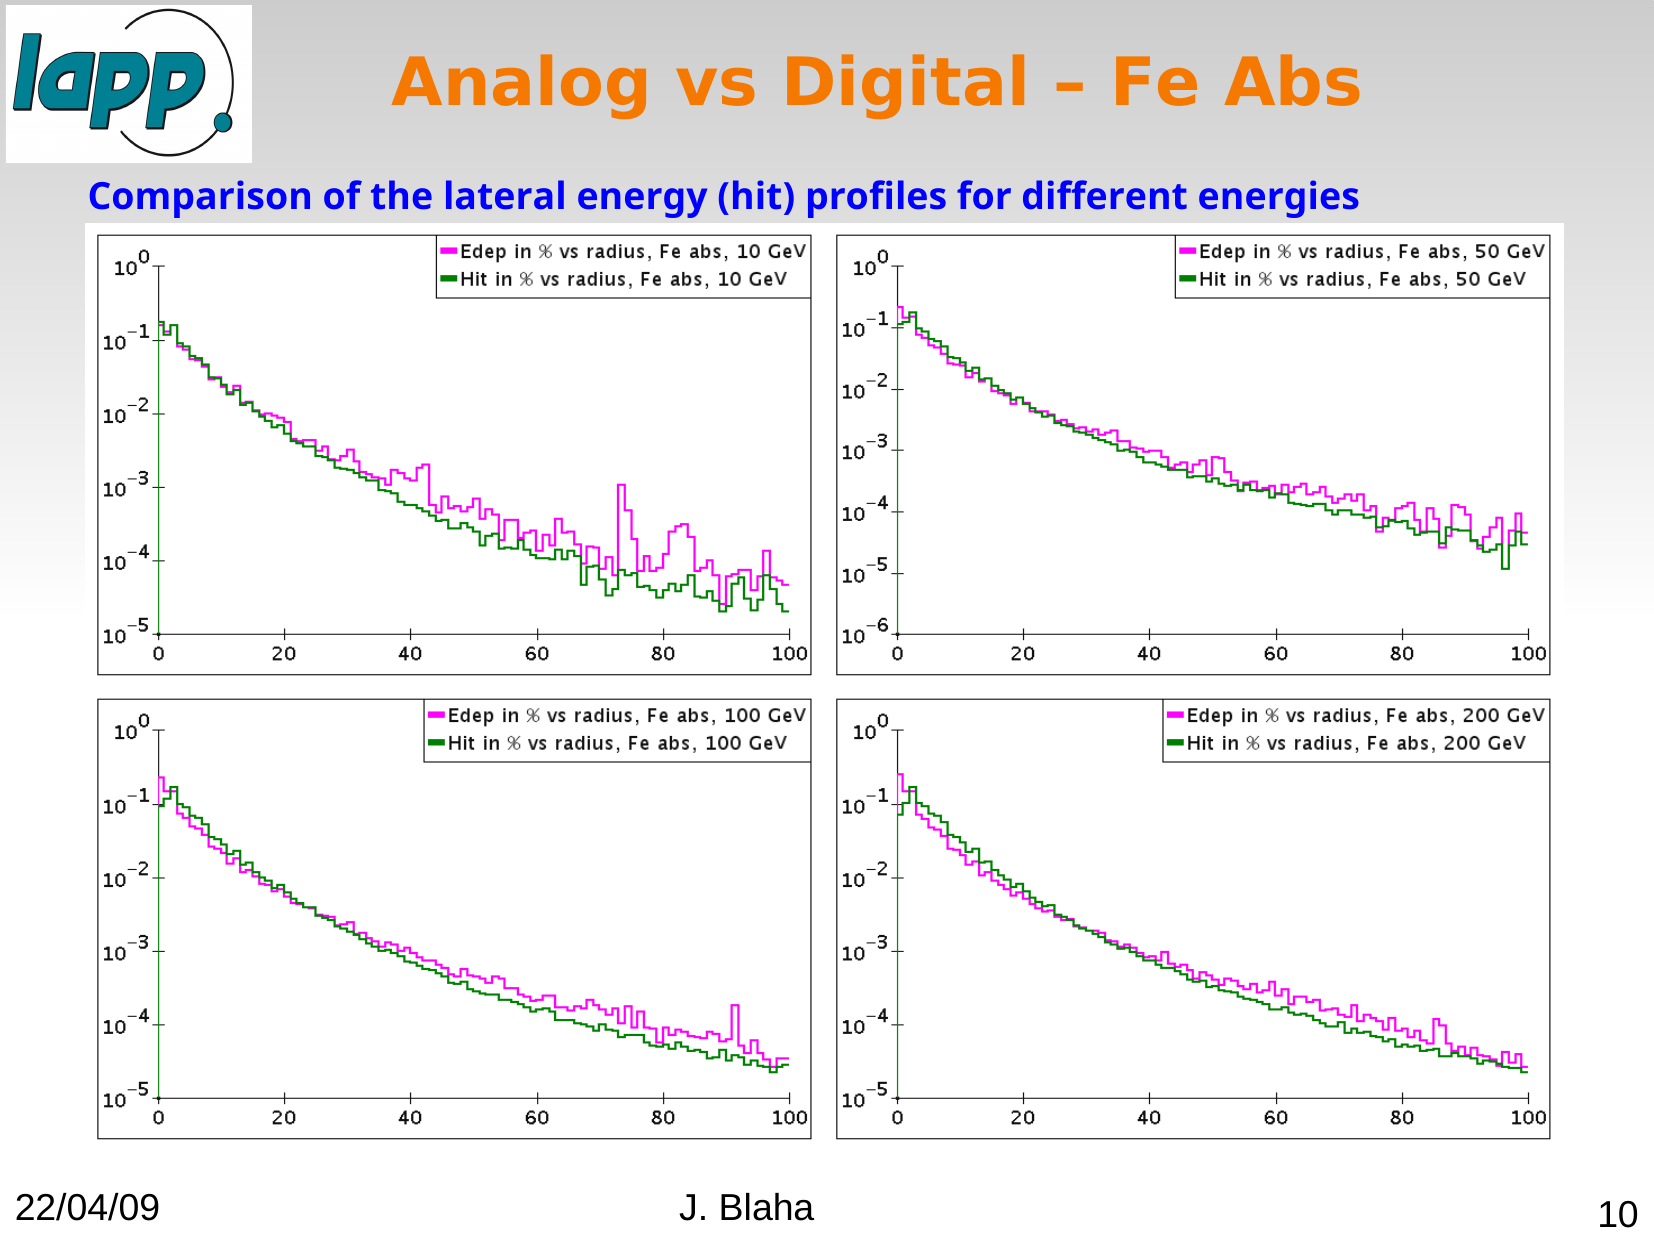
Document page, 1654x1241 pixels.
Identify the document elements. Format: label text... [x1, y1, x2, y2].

picture [5, 5, 252, 163]
text_box 3 [1575, 1186, 1654, 1241]
title Analog vs Digital – Fe Abs [148, 8, 1654, 157]
picture [85, 223, 1564, 1151]
text_box J. Blaha [653, 1179, 1000, 1241]
text_box Comparison of the lateral energy (hit) profiles for different energies [72, 164, 1551, 225]
text_box 22/04/09 [0, 1179, 177, 1241]
